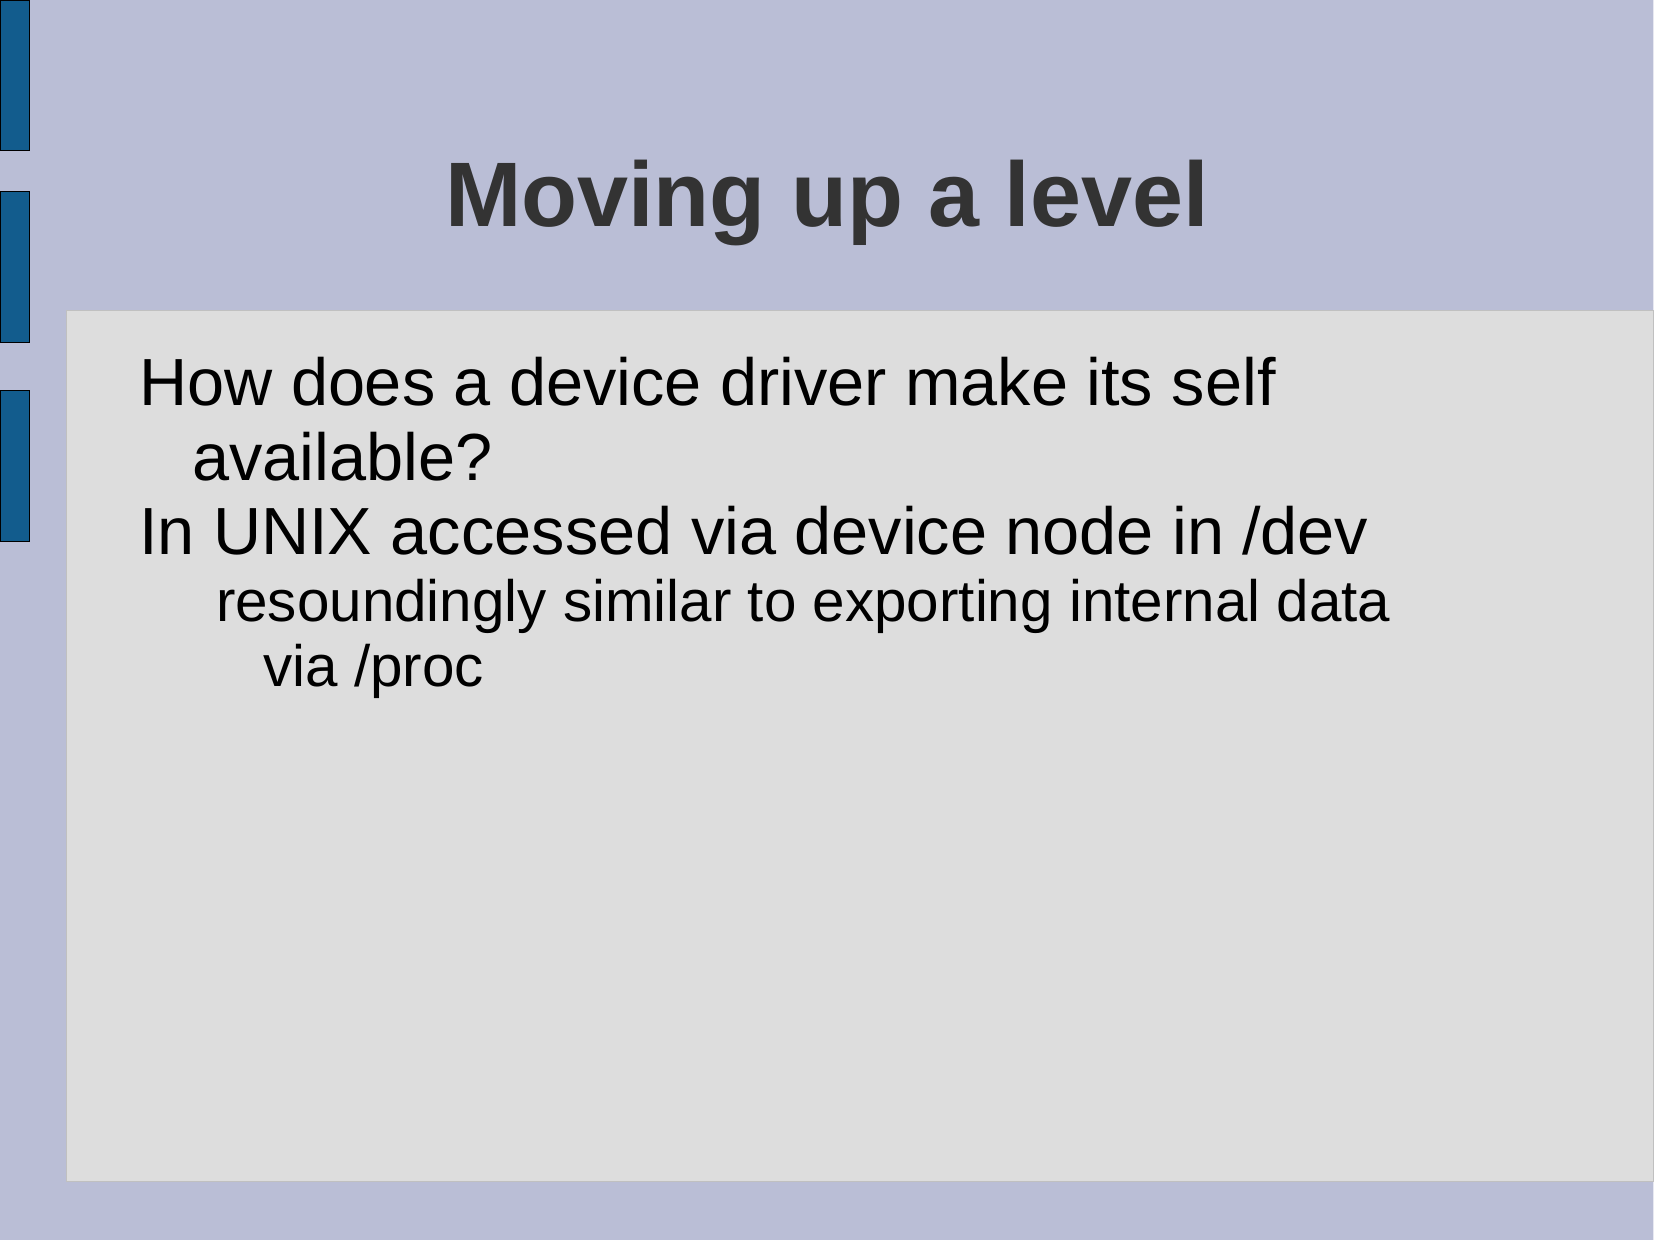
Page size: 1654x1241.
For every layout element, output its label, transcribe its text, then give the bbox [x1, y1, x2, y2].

list How does a device driver make its self available? In UNIX accessed via device node in /dev resoundingly similar to exporting internal data via /proc [121, 344, 1534, 1112]
title Moving up a level [121, 98, 1534, 291]
